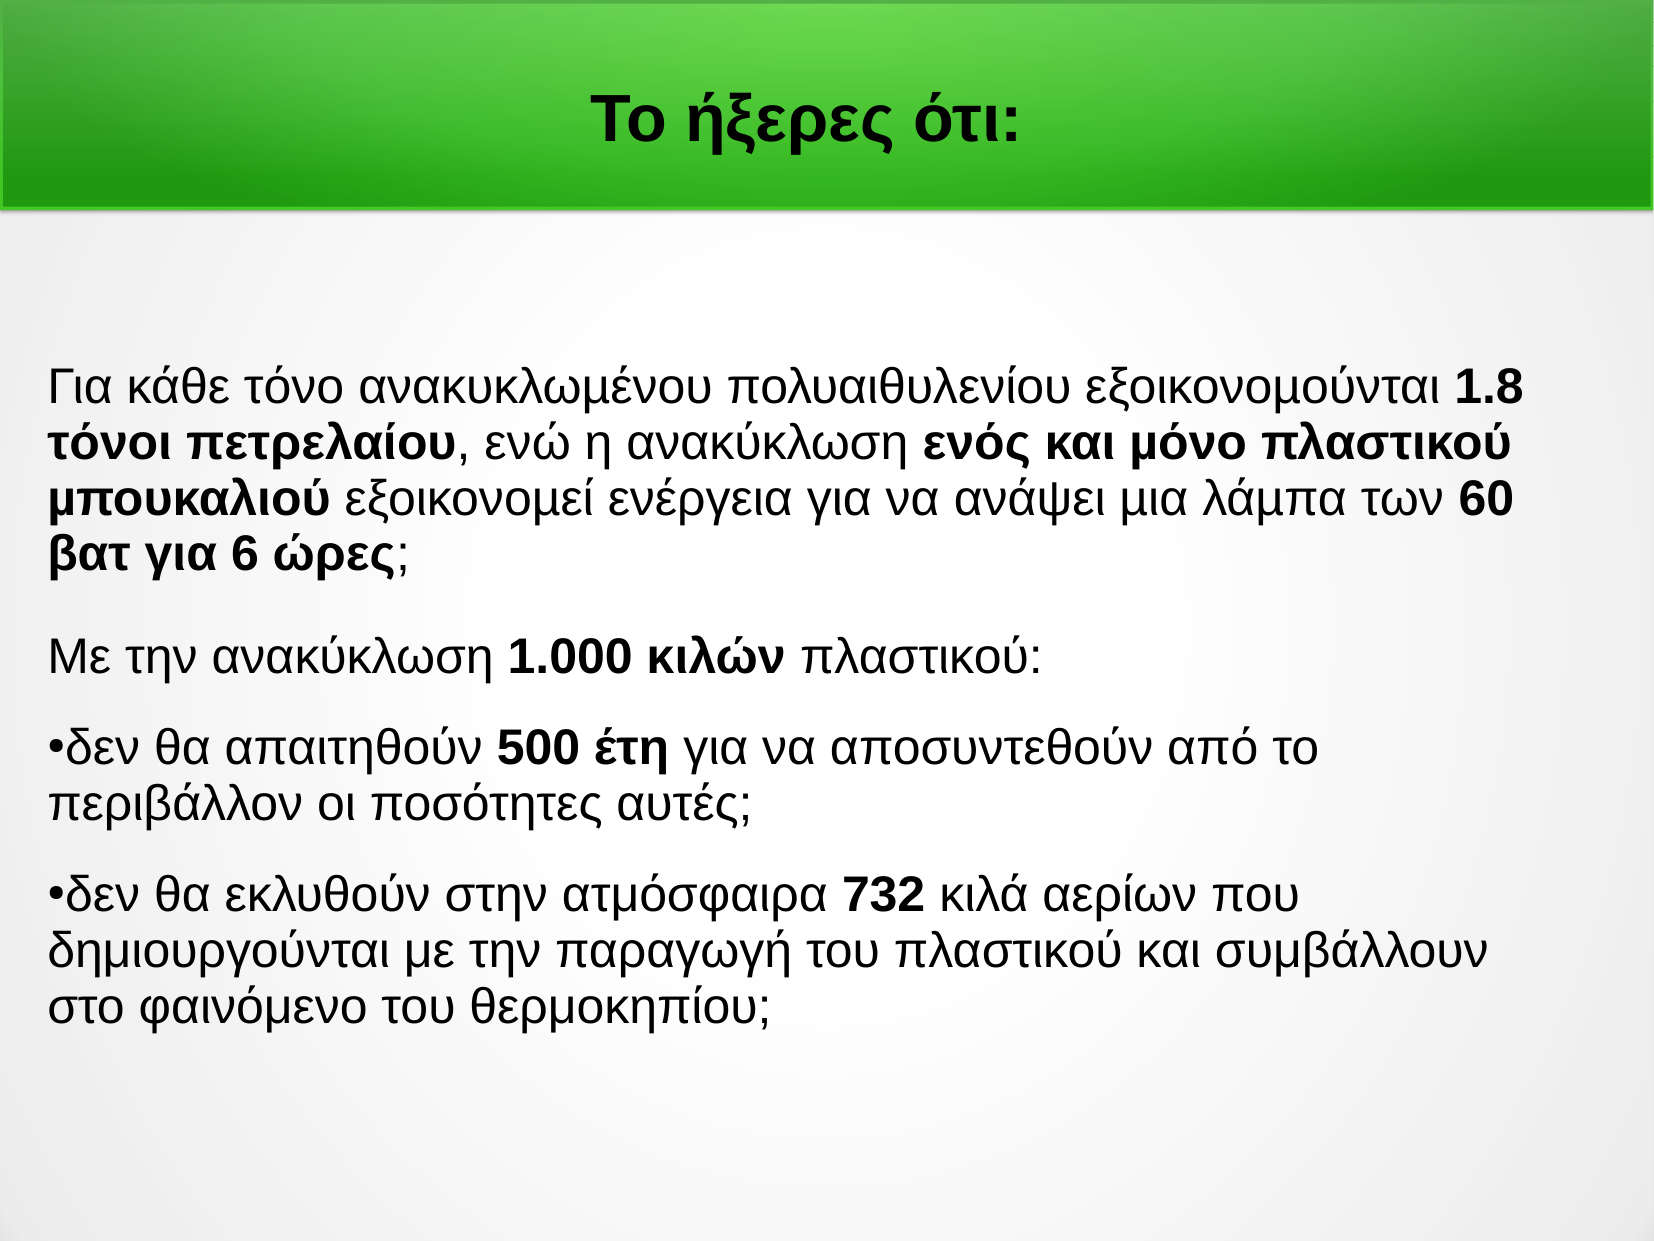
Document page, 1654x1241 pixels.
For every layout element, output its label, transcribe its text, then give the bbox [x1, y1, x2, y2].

subtitle Για κάθε τόνο ανακυκλωµένου πολυαιθυλενίου εξοικονοµούνται 1.8 τόνοι πετρελαίου, ενώ η ανακύκλωση ενός και µόνο πλαστικού µπουκαλιού εξοικονοµεί ενέργεια για να ανάψει µια λάµπα των 60 βατ για 6 ώρες; Με την ανακύκλωση 1.000 κιλών πλαστικού: δεν θα απαιτηθούν 500 έτη για να αποσυντεθούν από το περιβάλλον οι ποσότητες αυτές; δεν θα εκλυθούν στην ατμόσφαιρα 732 κιλά αερίων που δημιουργούνται με την παραγωγή του πλαστικού και συμβάλλουν στο φαινόμενο του θερμοκηπίου; [47, 248, 1536, 1145]
title Το ήξερες ότι: [70, 47, 1560, 189]
